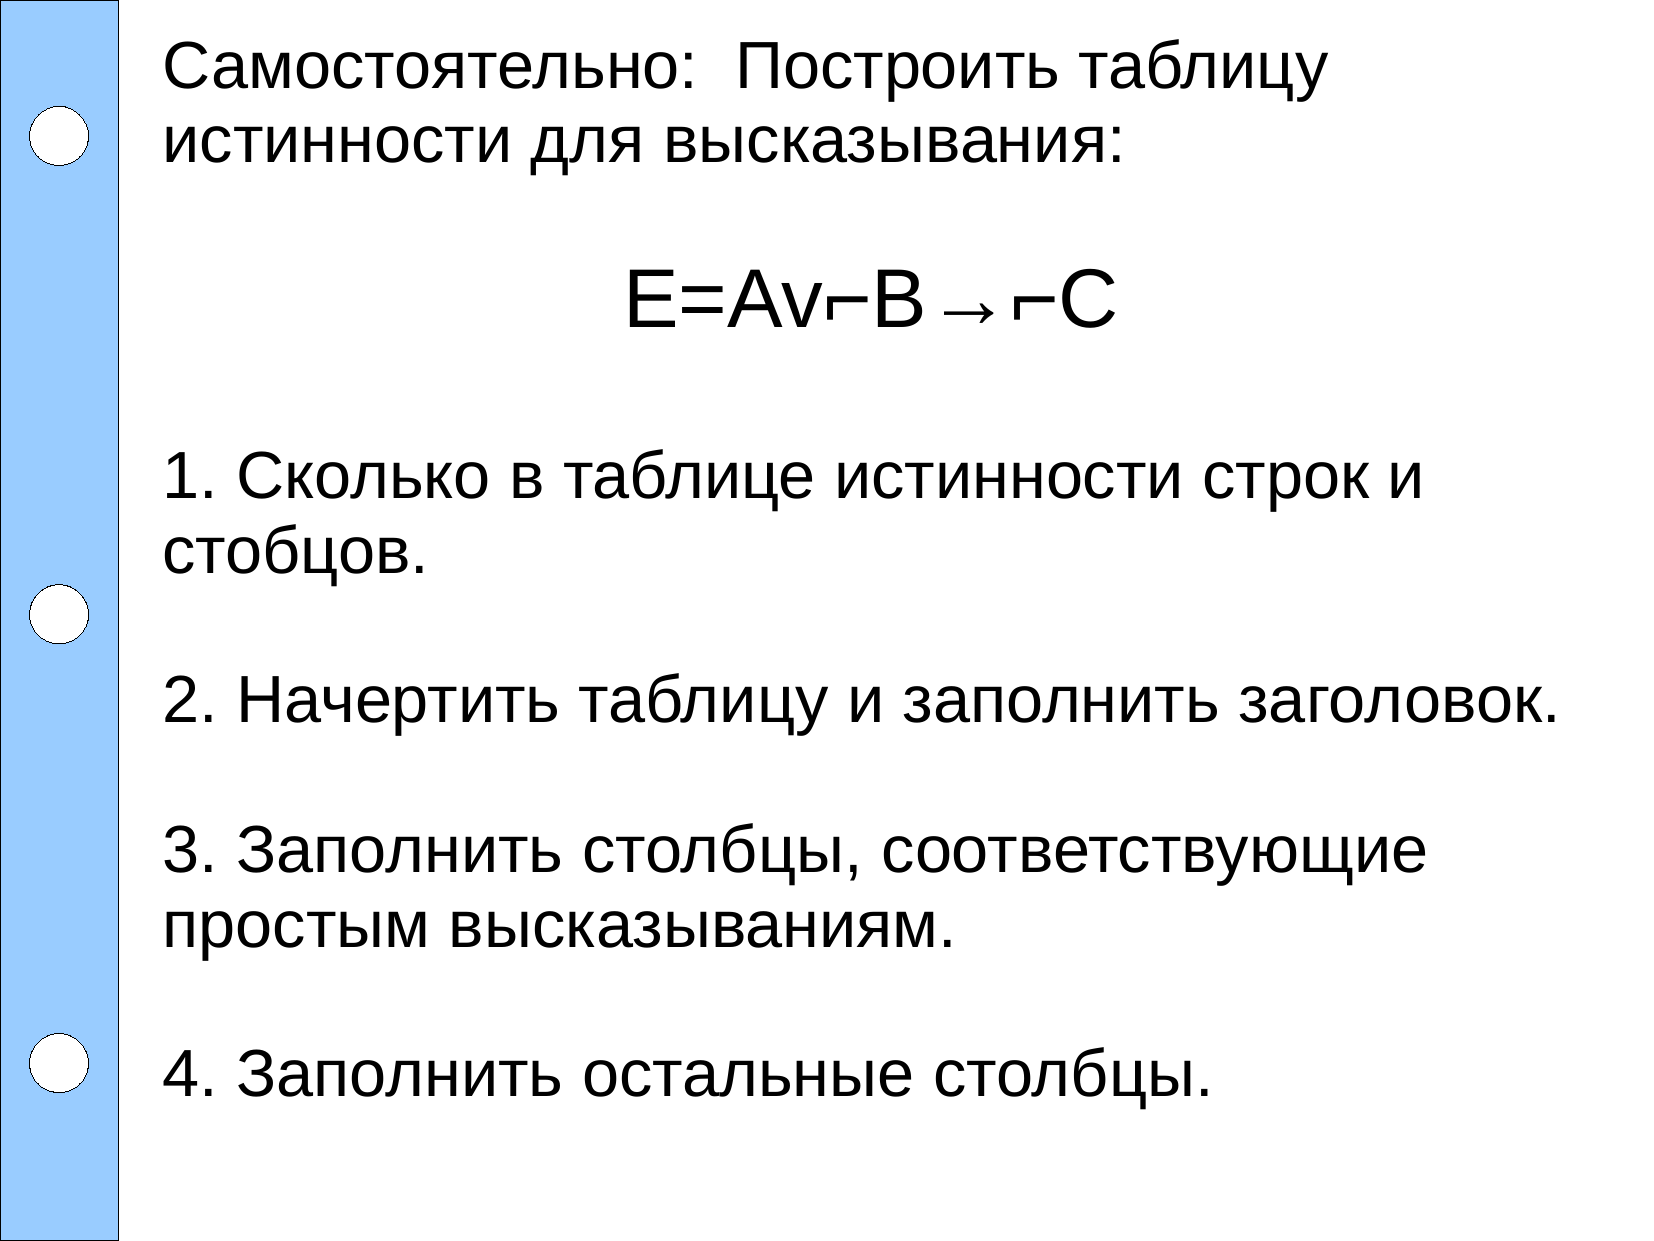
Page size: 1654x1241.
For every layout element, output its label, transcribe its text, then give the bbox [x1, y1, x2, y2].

text_box [0, 0, 119, 1241]
text_box Самостоятельно: Построить таблицу истинности для высказывания: E=Av⌐B→⌐C 1. Сколько в таблице истинности строк и стобцов. 2. Начертить таблицу и заполнить заголовок. 3. Заполнить столбцы, соответствующие простым высказываниям. 4. Заполнить остальные столбцы. [147, 20, 1595, 1119]
